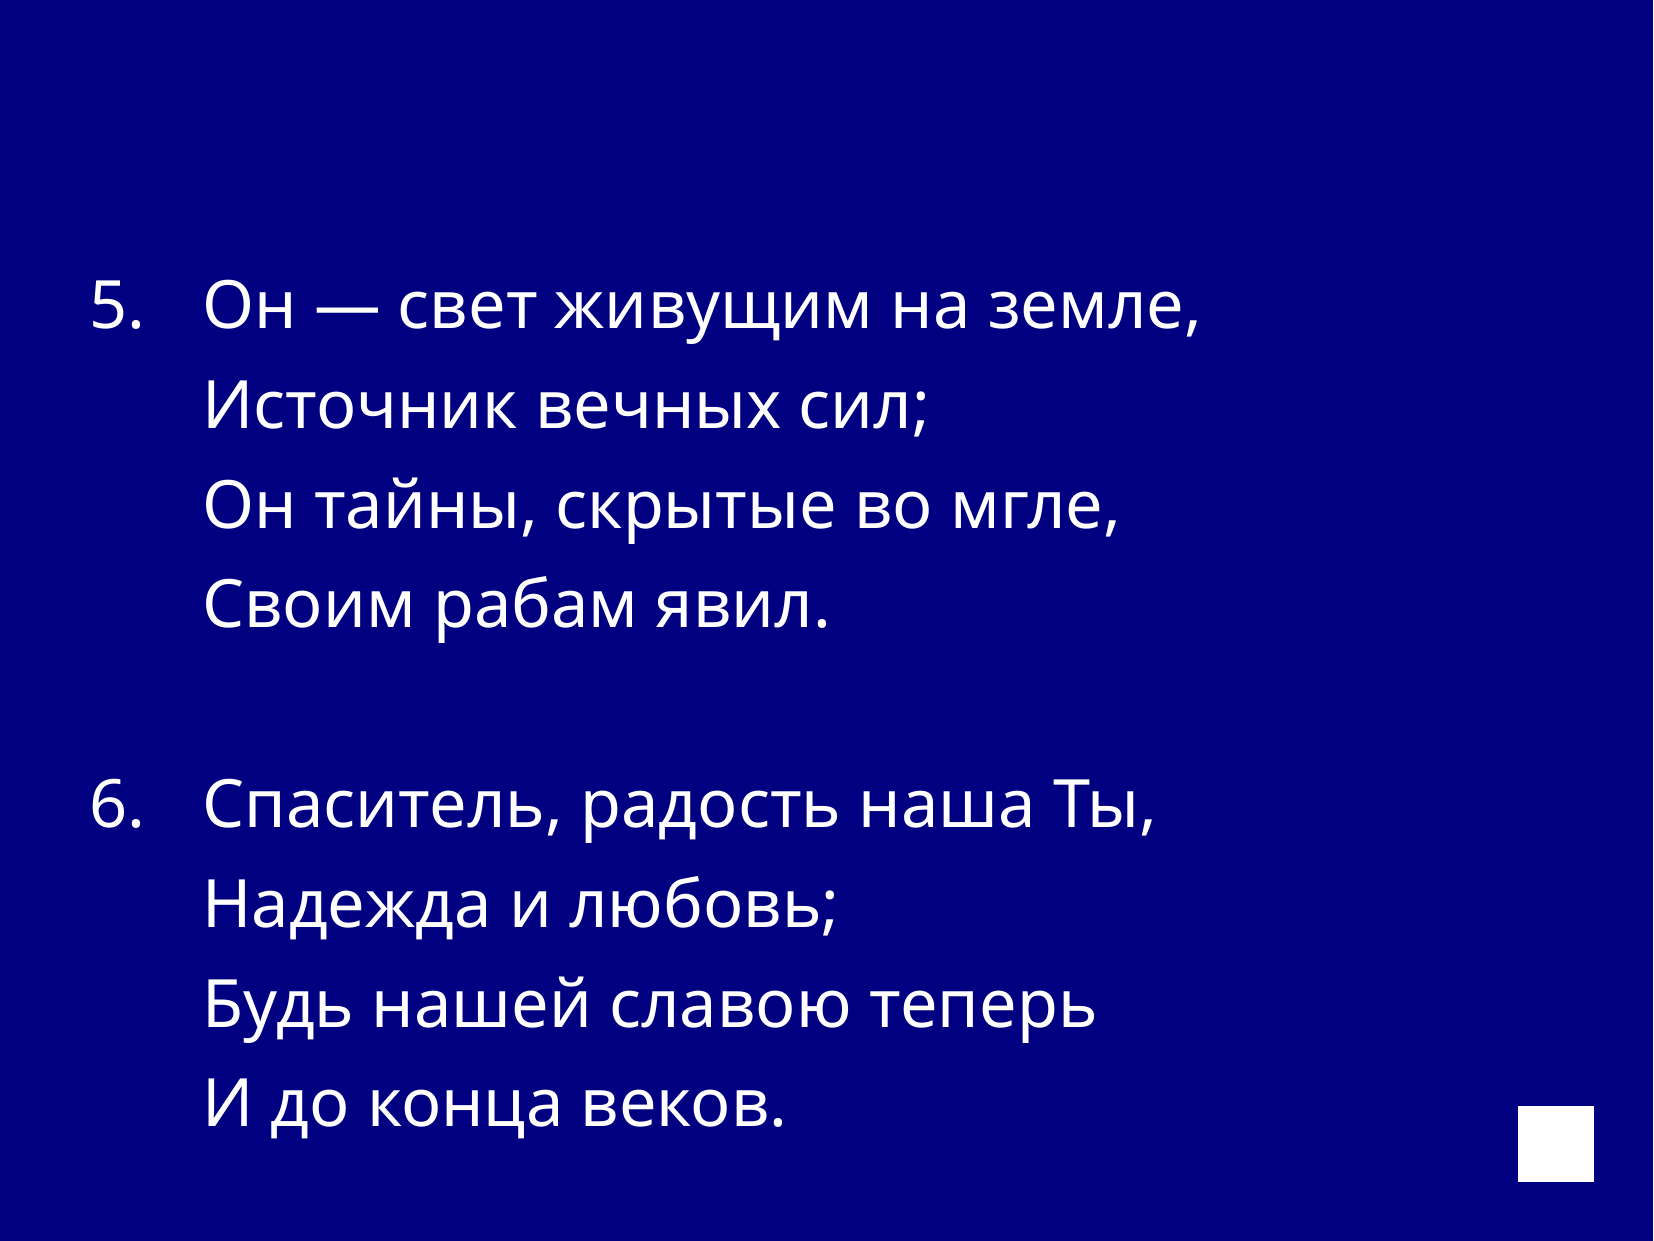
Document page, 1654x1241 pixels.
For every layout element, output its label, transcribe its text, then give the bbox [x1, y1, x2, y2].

text_box [1518, 1106, 1594, 1182]
text_box 5. Он — свет живущим на земле, Источник вечных сил; Он тайны, скрытые во мгле, Своим рабам явил. 6. Спаситель, радость наша Ты, Надежда и любовь; Будь нашей славою теперь И до конца веков. [75, 150, 1576, 1163]
